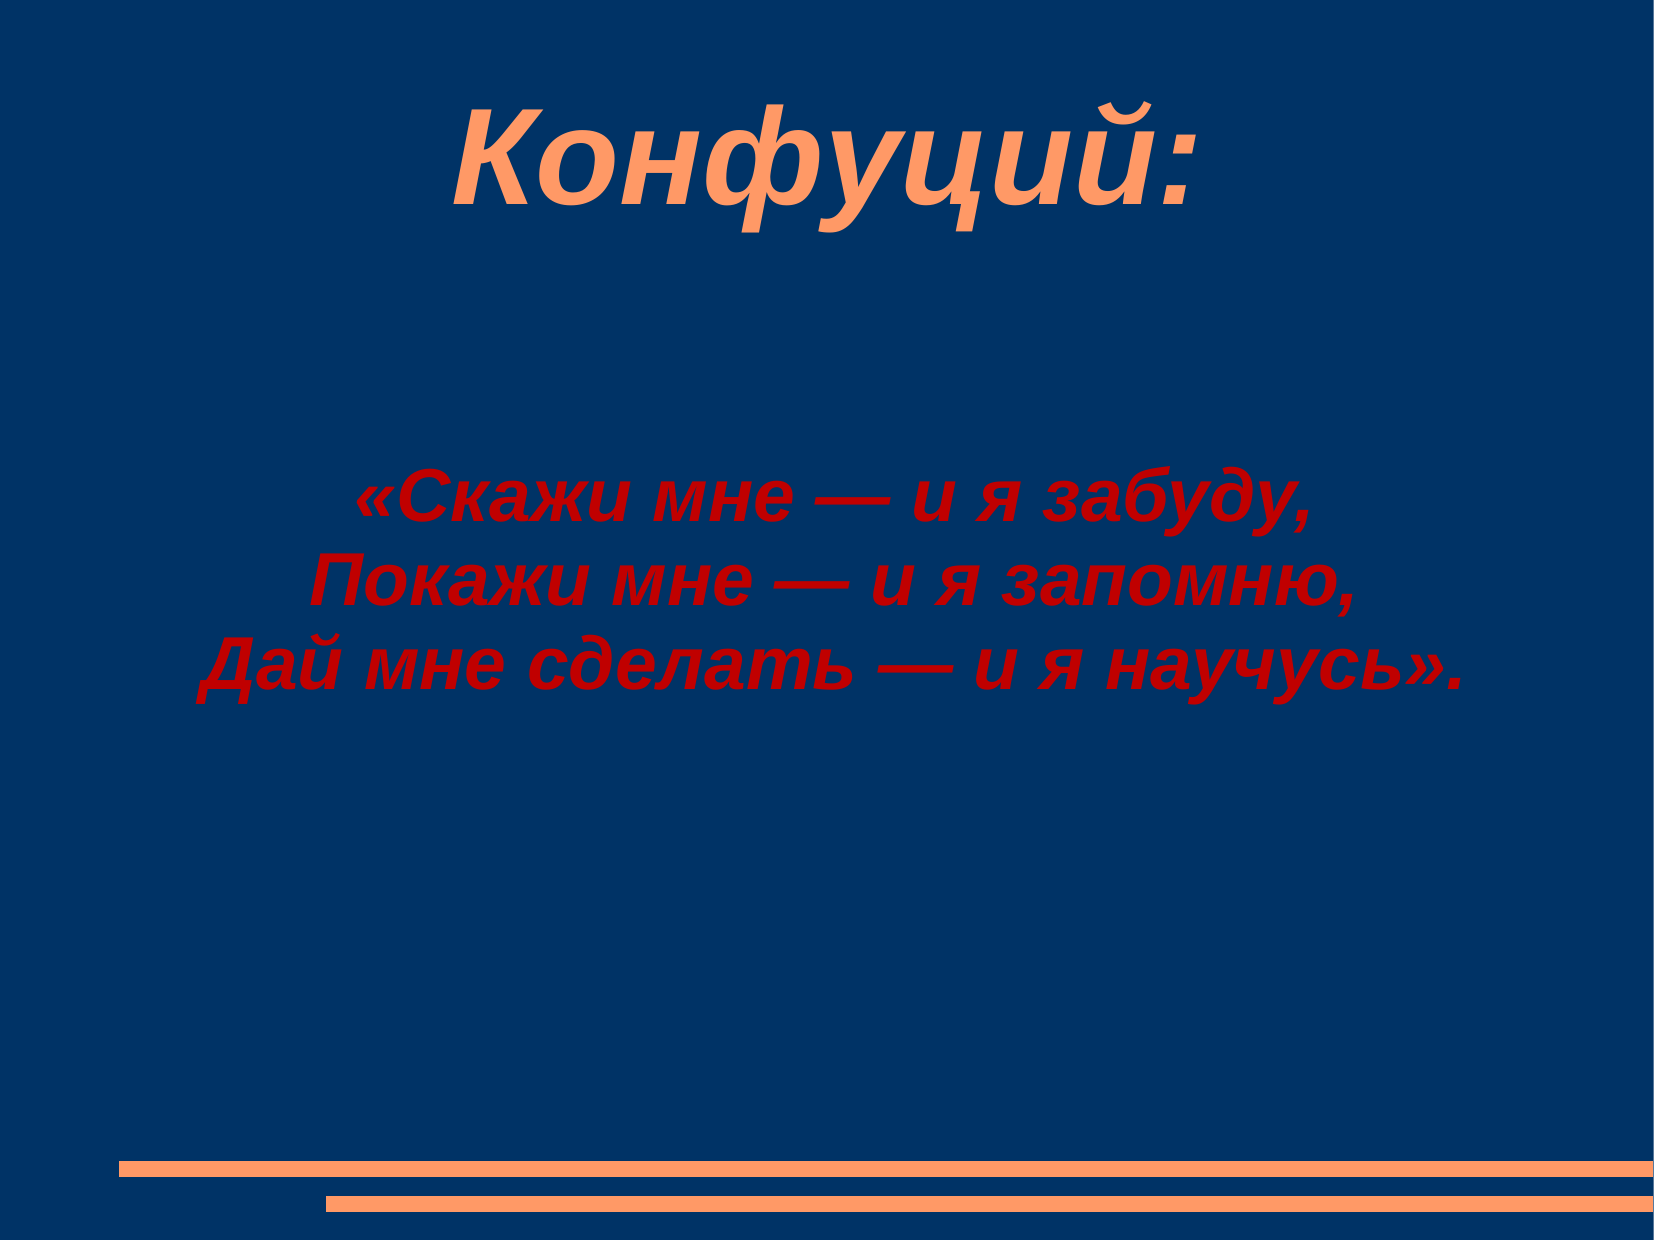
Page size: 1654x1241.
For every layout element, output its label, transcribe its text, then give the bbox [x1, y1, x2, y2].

title Конфуций: [121, 67, 1534, 233]
text_box «Скажи мне — и я забуду, Покажи мне — и я запомню, Дай мне сделать — и я научусь». [100, 446, 1570, 868]
